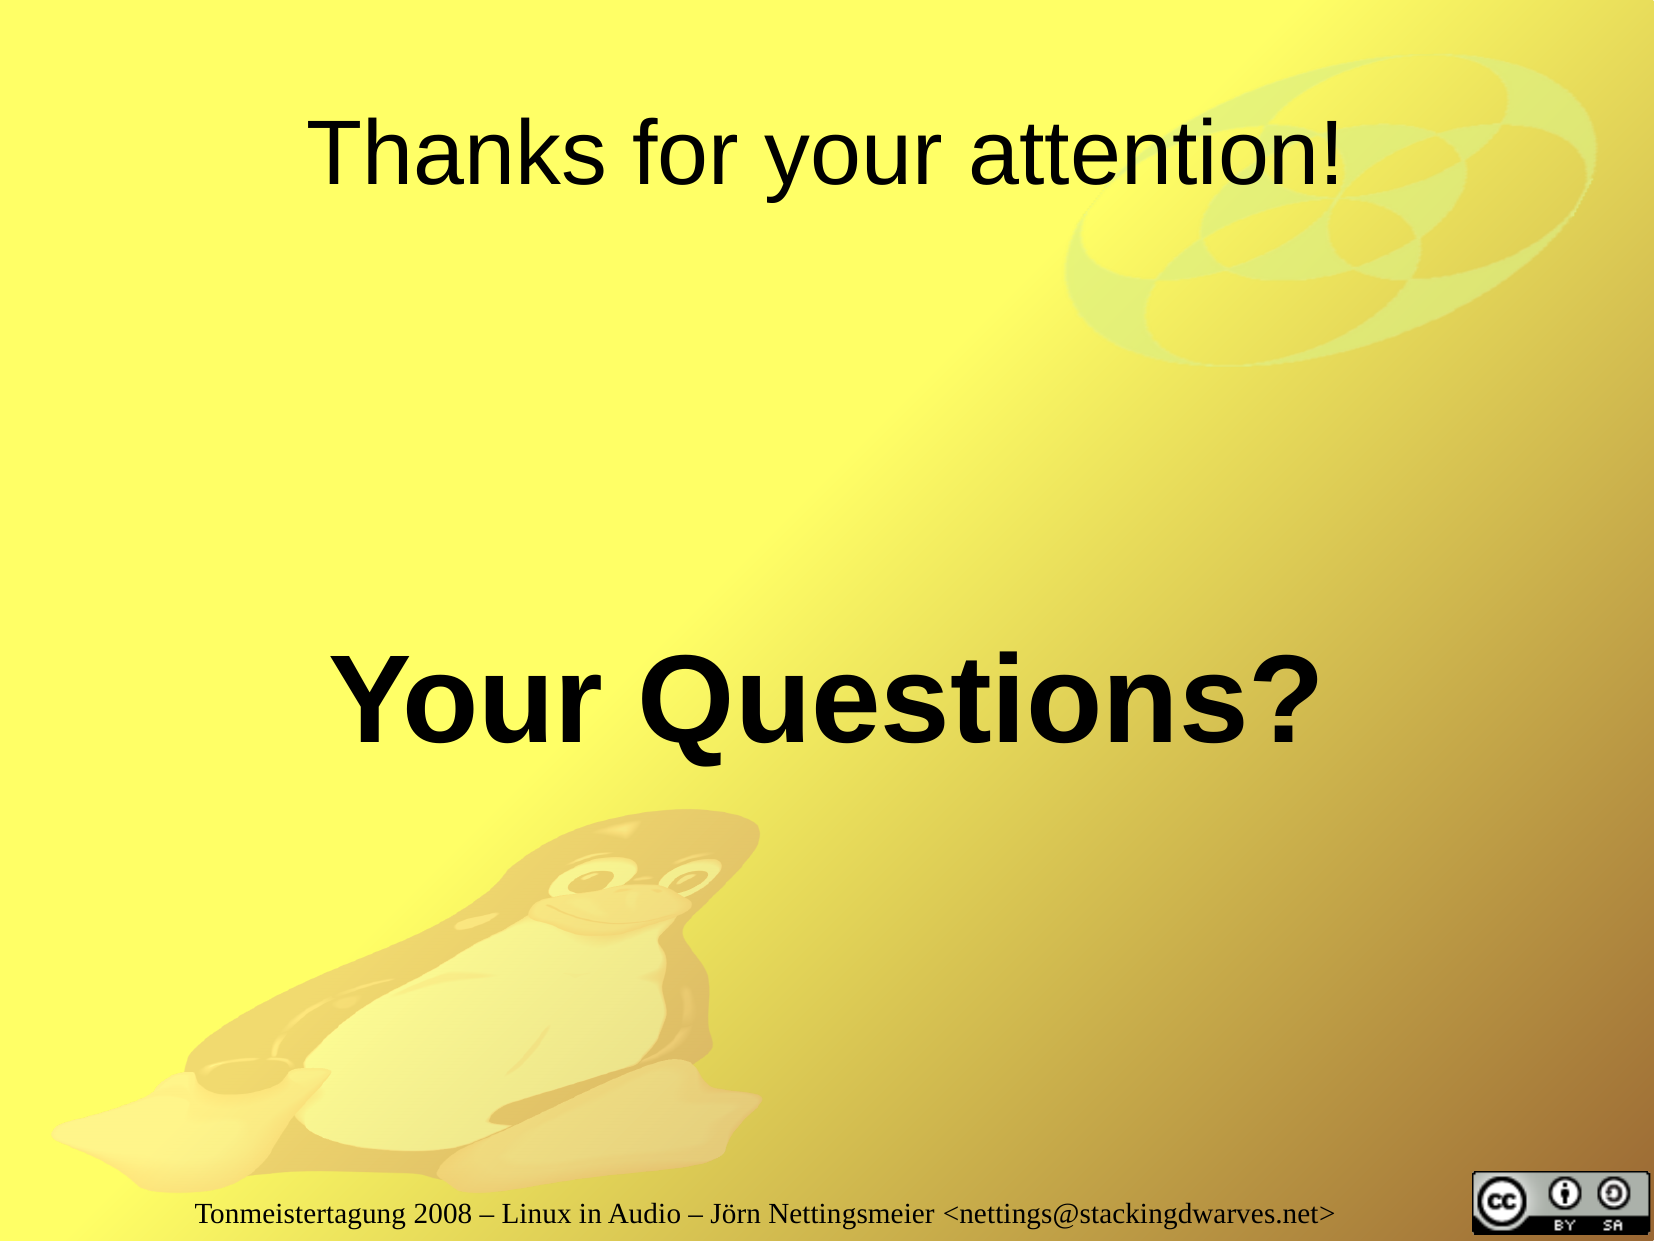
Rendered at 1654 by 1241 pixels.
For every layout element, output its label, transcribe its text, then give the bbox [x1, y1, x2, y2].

title Thanks for your attention! [82, 49, 1571, 257]
picture [1472, 1171, 1651, 1235]
subtitle Your Questions? [82, 297, 1571, 1101]
